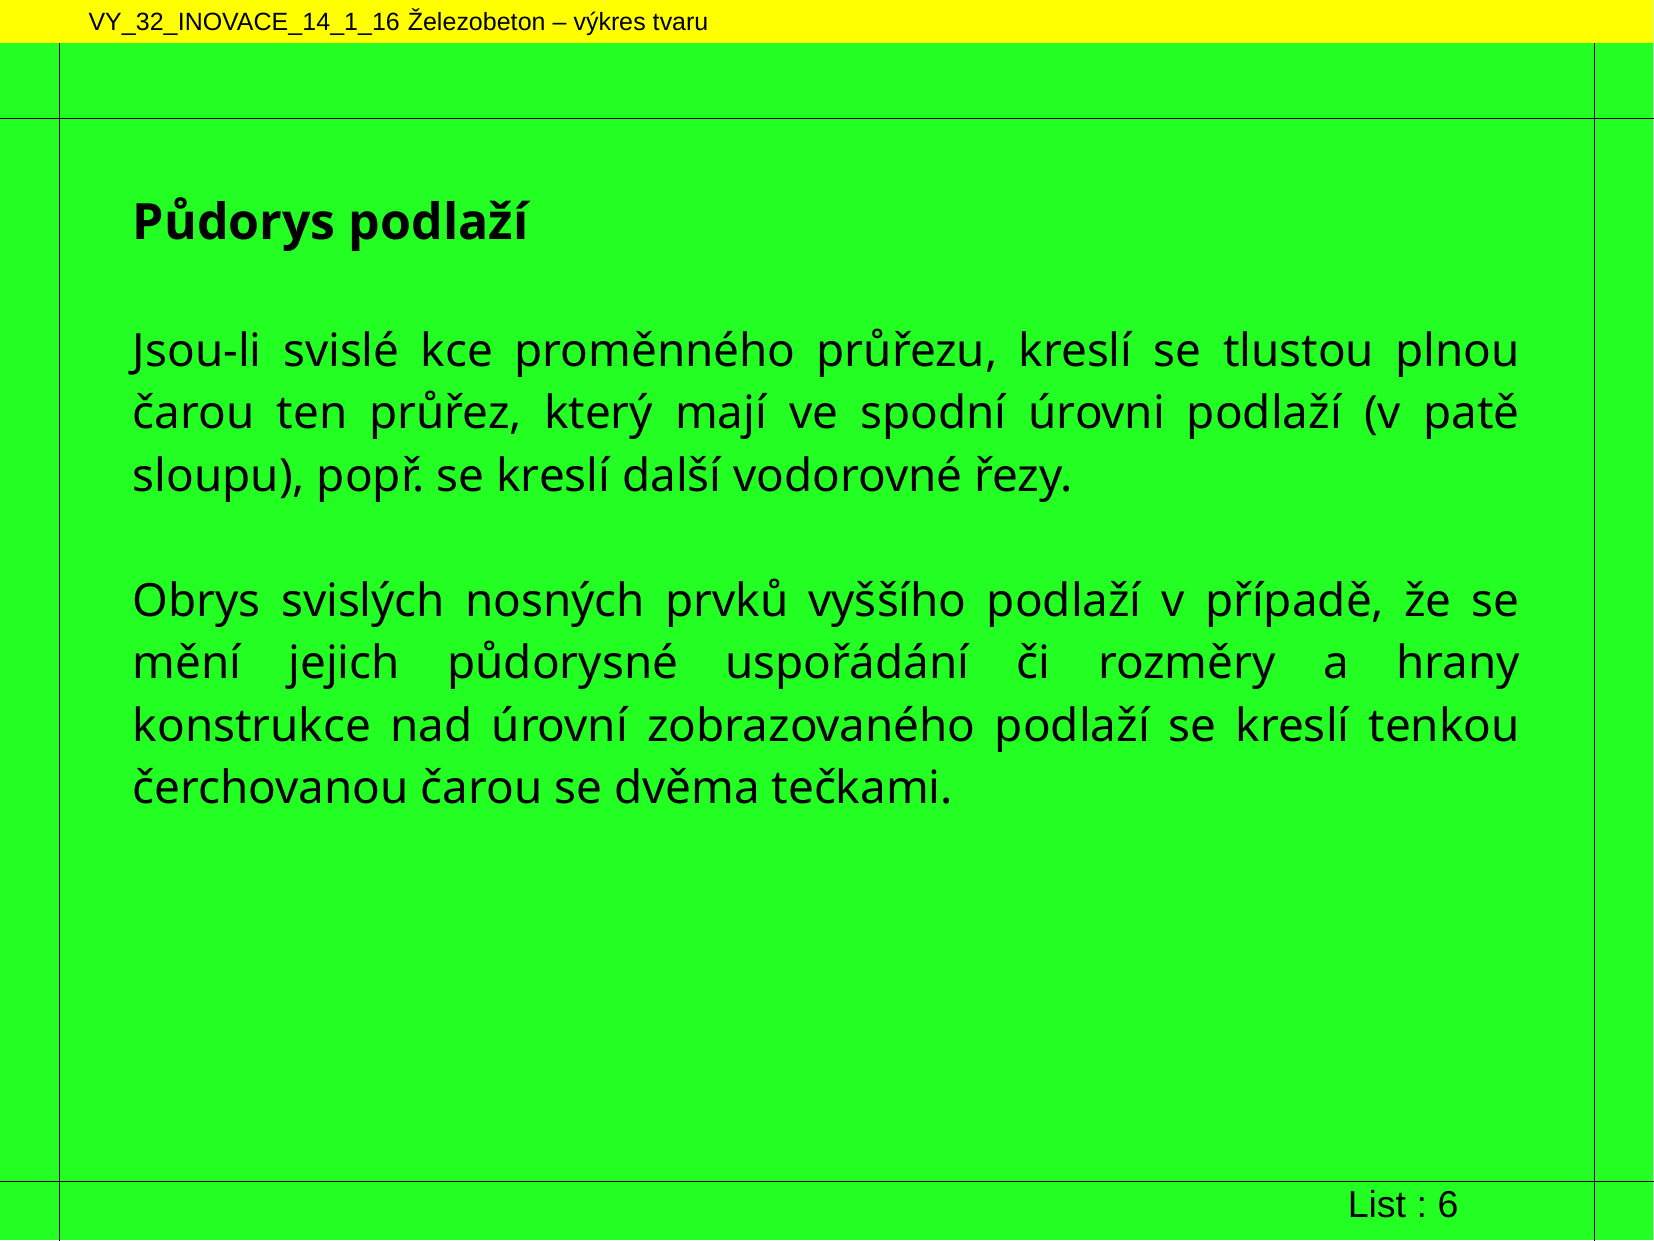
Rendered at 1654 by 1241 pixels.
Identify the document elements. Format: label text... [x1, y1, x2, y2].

text_box List : <číslo> [1357, 1176, 1599, 1241]
text_box Půdorys podlaží Jsou-li svislé kce proměnného průřezu, kreslí se tlustou plnou čarou ten průřez, který mají ve spodní úrovni podlaží (v patě sloupu), popř. se kreslí další vodorovné řezy. Obrys svislých nosných prvků vyššího podlaží v případě, že se mění jejich půdorysné uspořádání či rozměry a hrany konstrukce nad úrovní zobrazovaného podlaží se kreslí tenkou čerchovanou čarou se dvěma tečkami. [118, 178, 1536, 770]
text_box VY_32_INOVACE_14_1_16 Železobeton – výkres tvaru [0, 0, 1654, 43]
